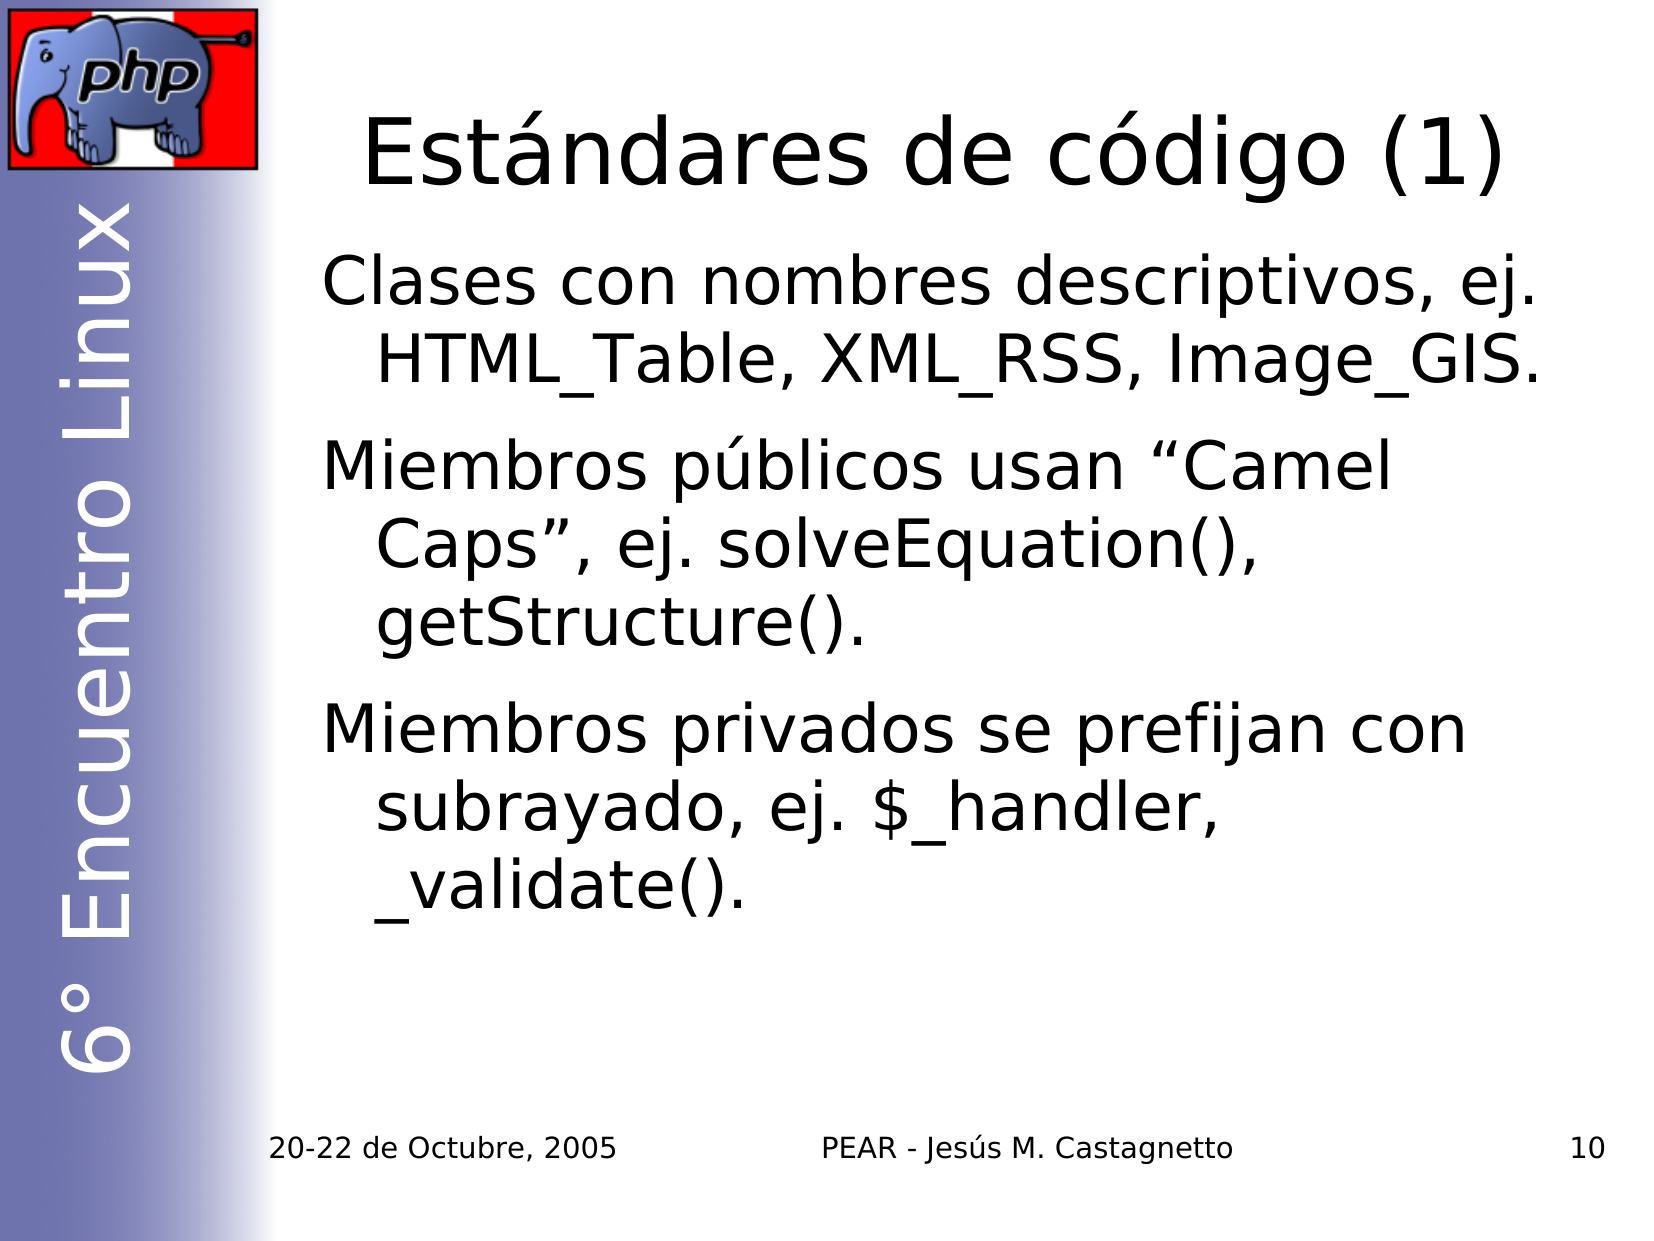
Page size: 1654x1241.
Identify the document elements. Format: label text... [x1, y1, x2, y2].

list Clases con nombres descriptivos, ej. HTML_Table, XML_RSS, Image_GIS. Miembros públicos usan “Camel Caps”, ej. solveEquation(), getStructure(). Miembros privados se prefijan con subrayado, ej. $_handler, _validate(). [304, 242, 1576, 1062]
title Estándares de código (1) [300, 49, 1571, 257]
picture [0, 0, 1654, 1241]
